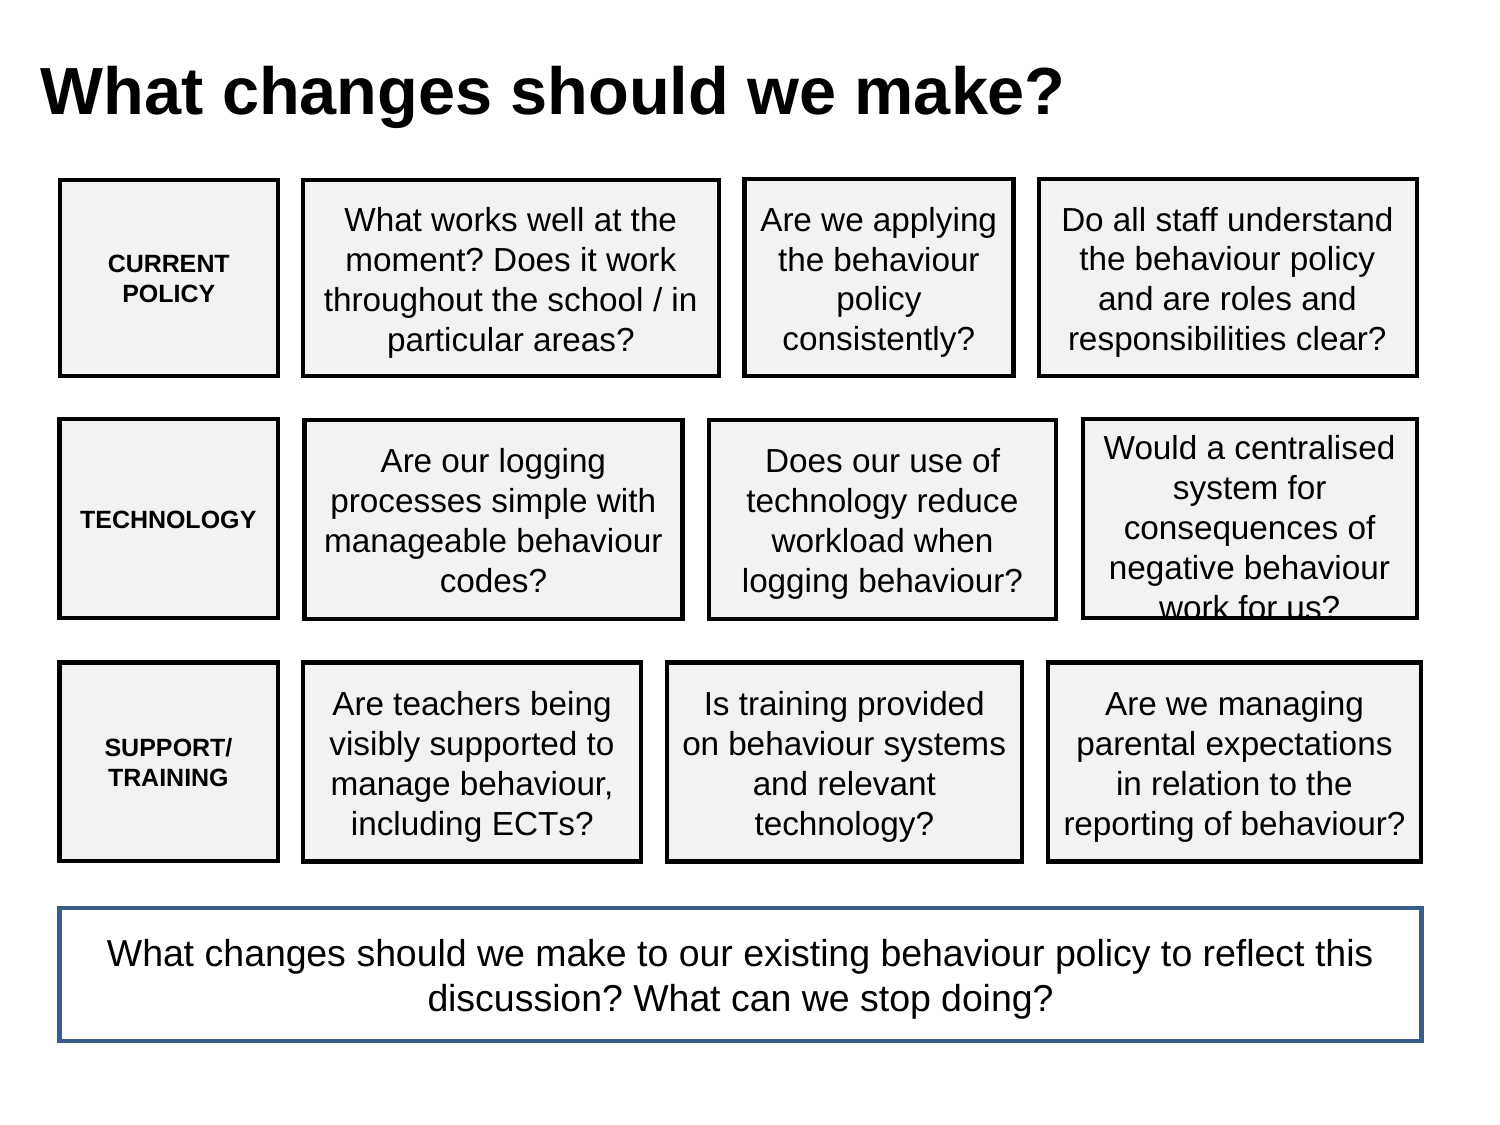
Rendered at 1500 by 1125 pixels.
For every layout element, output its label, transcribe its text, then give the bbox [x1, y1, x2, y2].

text_box What works well at the moment? Does it work throughout the school / in particular areas? [303, 180, 719, 376]
text_box SUPPORT/ TRAINING [59, 662, 278, 861]
text_box Are teachers being visibly supported to manage behaviour, including ECTs? [303, 662, 641, 862]
text_box Do all staff understand the behaviour policy and are roles and responsibilities clear? [1039, 179, 1417, 376]
title What changes should we make? [25, 0, 1388, 180]
text_box Does our use of technology reduce workload when logging behaviour? [709, 420, 1056, 619]
text_box TECHNOLOGY [59, 419, 278, 618]
text_box Are we applying the behaviour policy consistently? [744, 179, 1013, 376]
text_box Are our logging processes simple with manageable behaviour codes? [304, 420, 683, 619]
text_box What changes should we make to our existing behaviour policy to reflect this discussion? What can we stop doing? [59, 908, 1421, 1041]
text_box Would a centralised system for consequences of negative behaviour work for us? [1083, 419, 1417, 618]
text_box Are we managing parental expectations in relation to the reporting of behaviour? [1048, 662, 1421, 862]
text_box Is training provided on behaviour systems and relevant technology? [667, 662, 1022, 862]
text_box CURRENT POLICY [60, 180, 278, 376]
